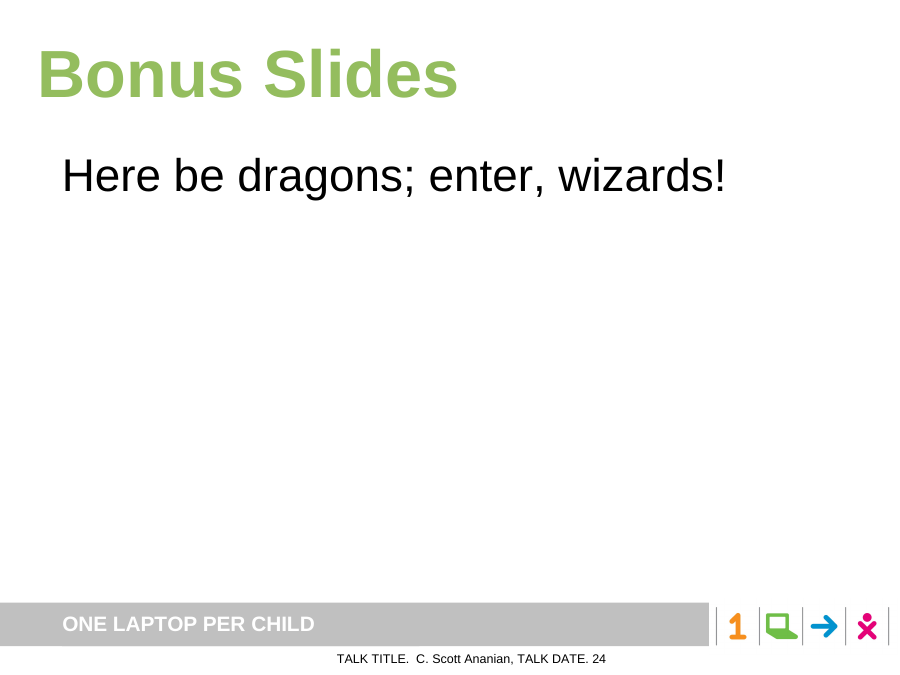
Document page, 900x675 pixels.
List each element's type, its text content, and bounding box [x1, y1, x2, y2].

list Here be dragons; enter, wizards! [61, 150, 844, 675]
title Bonus Slides [37, 37, 856, 211]
picture [844, 598, 898, 655]
